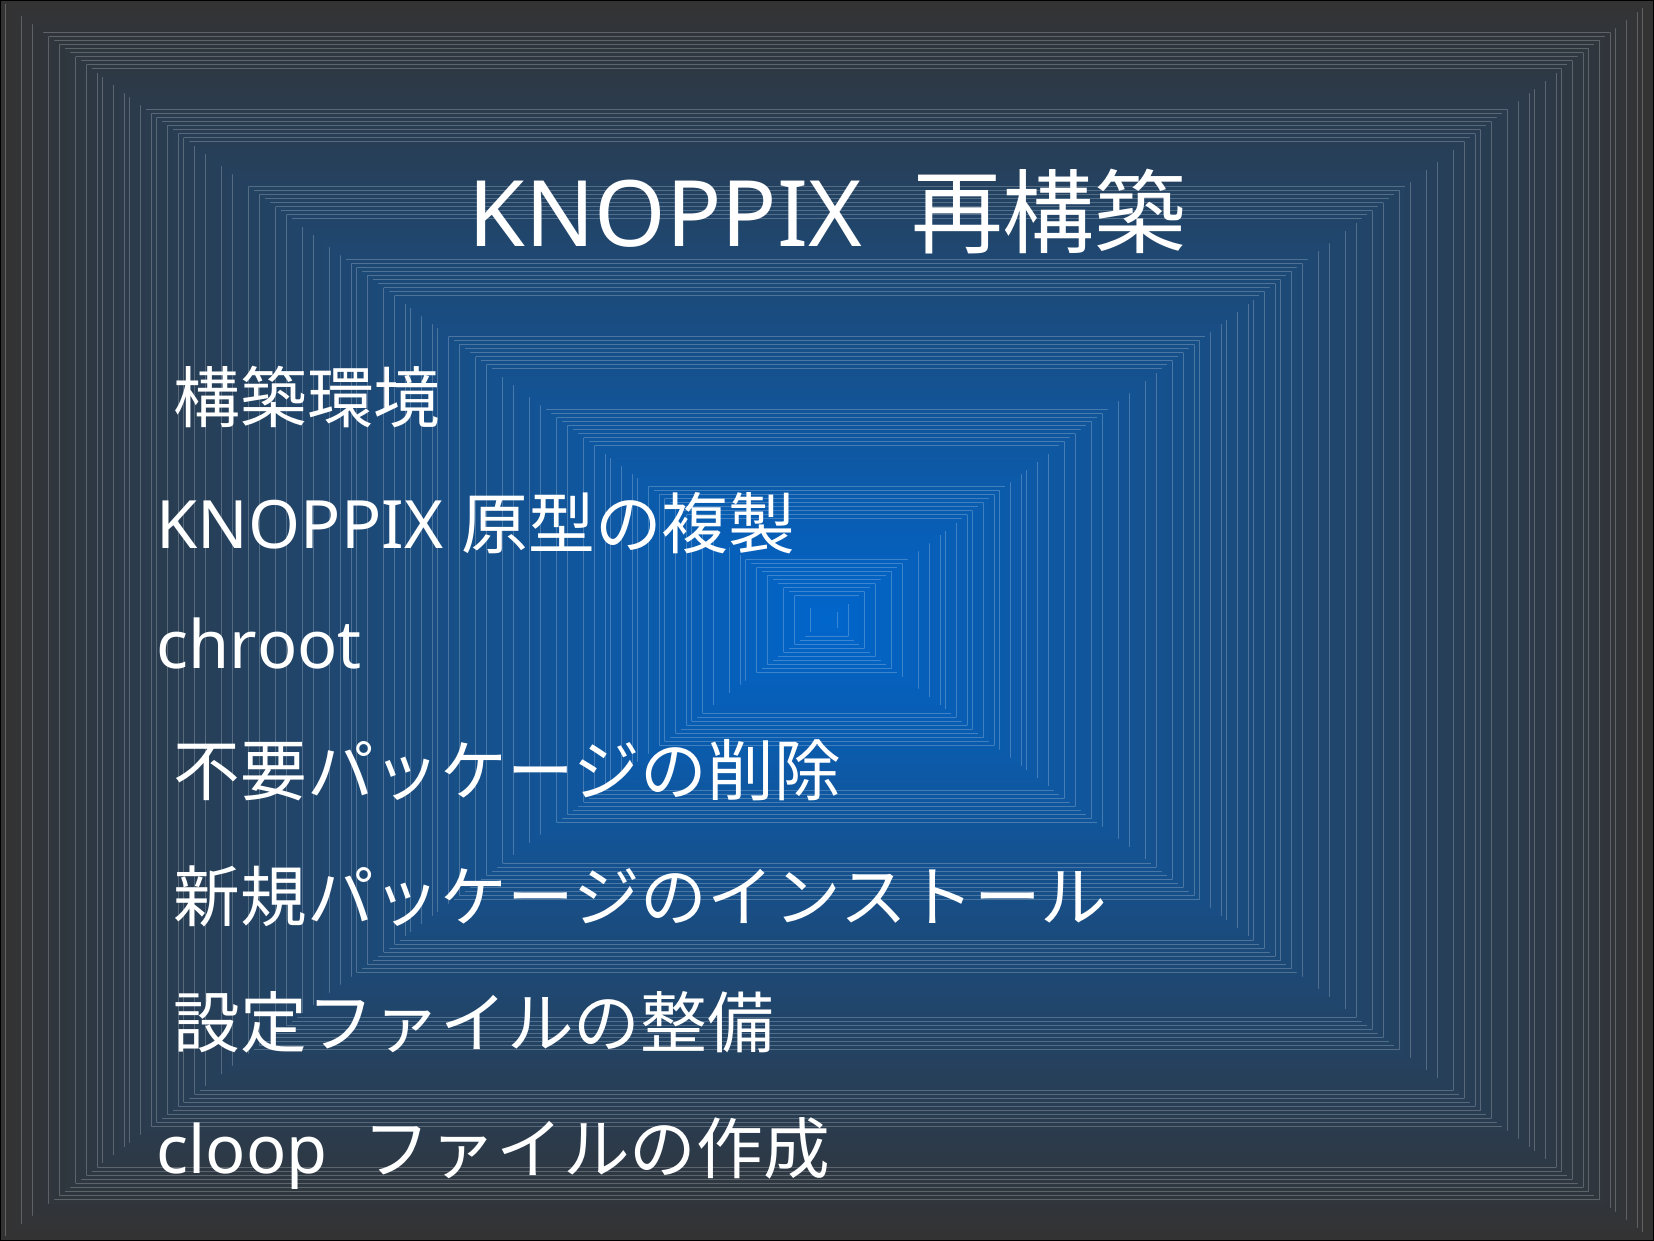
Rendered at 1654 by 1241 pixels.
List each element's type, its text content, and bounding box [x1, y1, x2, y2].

title KNOPPIX 再構築 [121, 102, 1534, 311]
list 構築環境 KNOPPIX原型の複製 chroot 不要パッケージの削除 新規パッケージのインストール 設定ファイルの整備 cloop ファイルの作成 CD/DVDイメージの作成 [121, 344, 1534, 1127]
